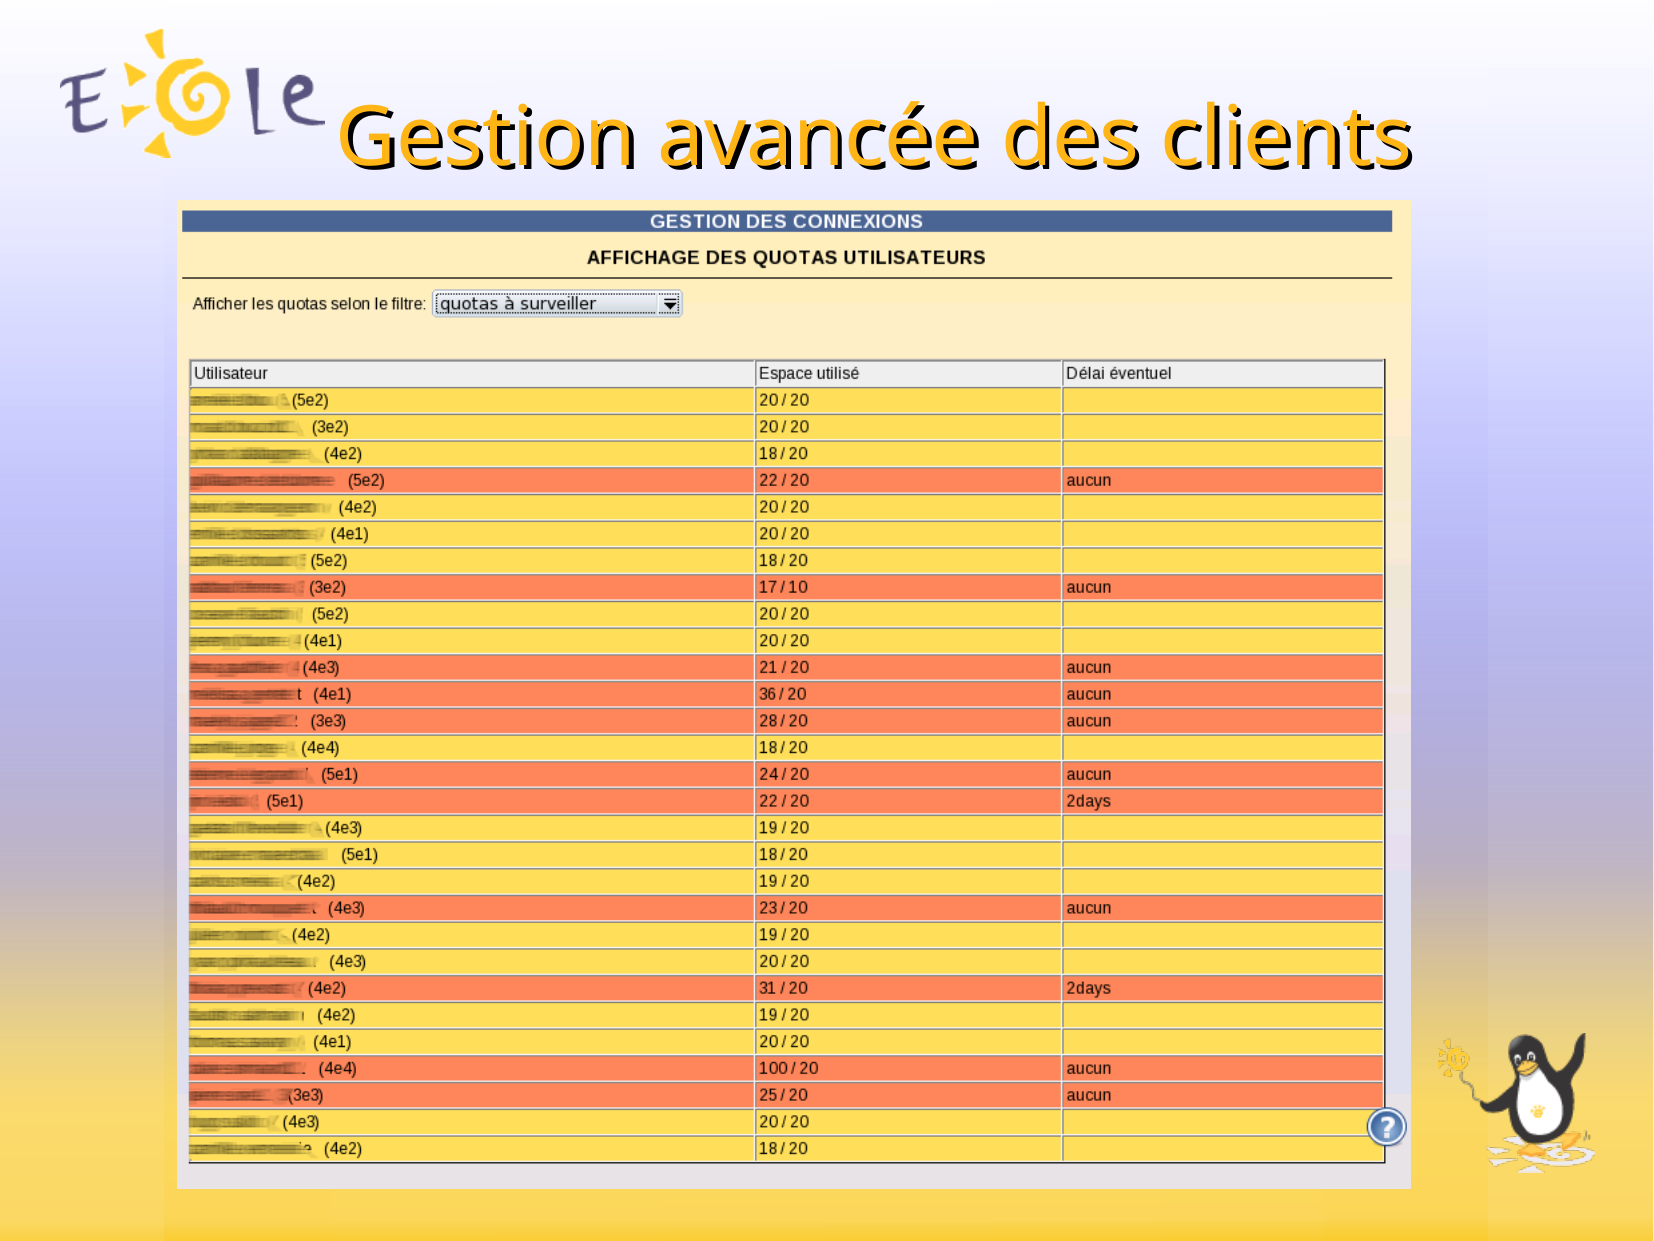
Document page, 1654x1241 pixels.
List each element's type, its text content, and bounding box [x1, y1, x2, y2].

picture [0, 0, 1654, 1241]
title Gestion avancée des clients [177, 0, 1571, 266]
